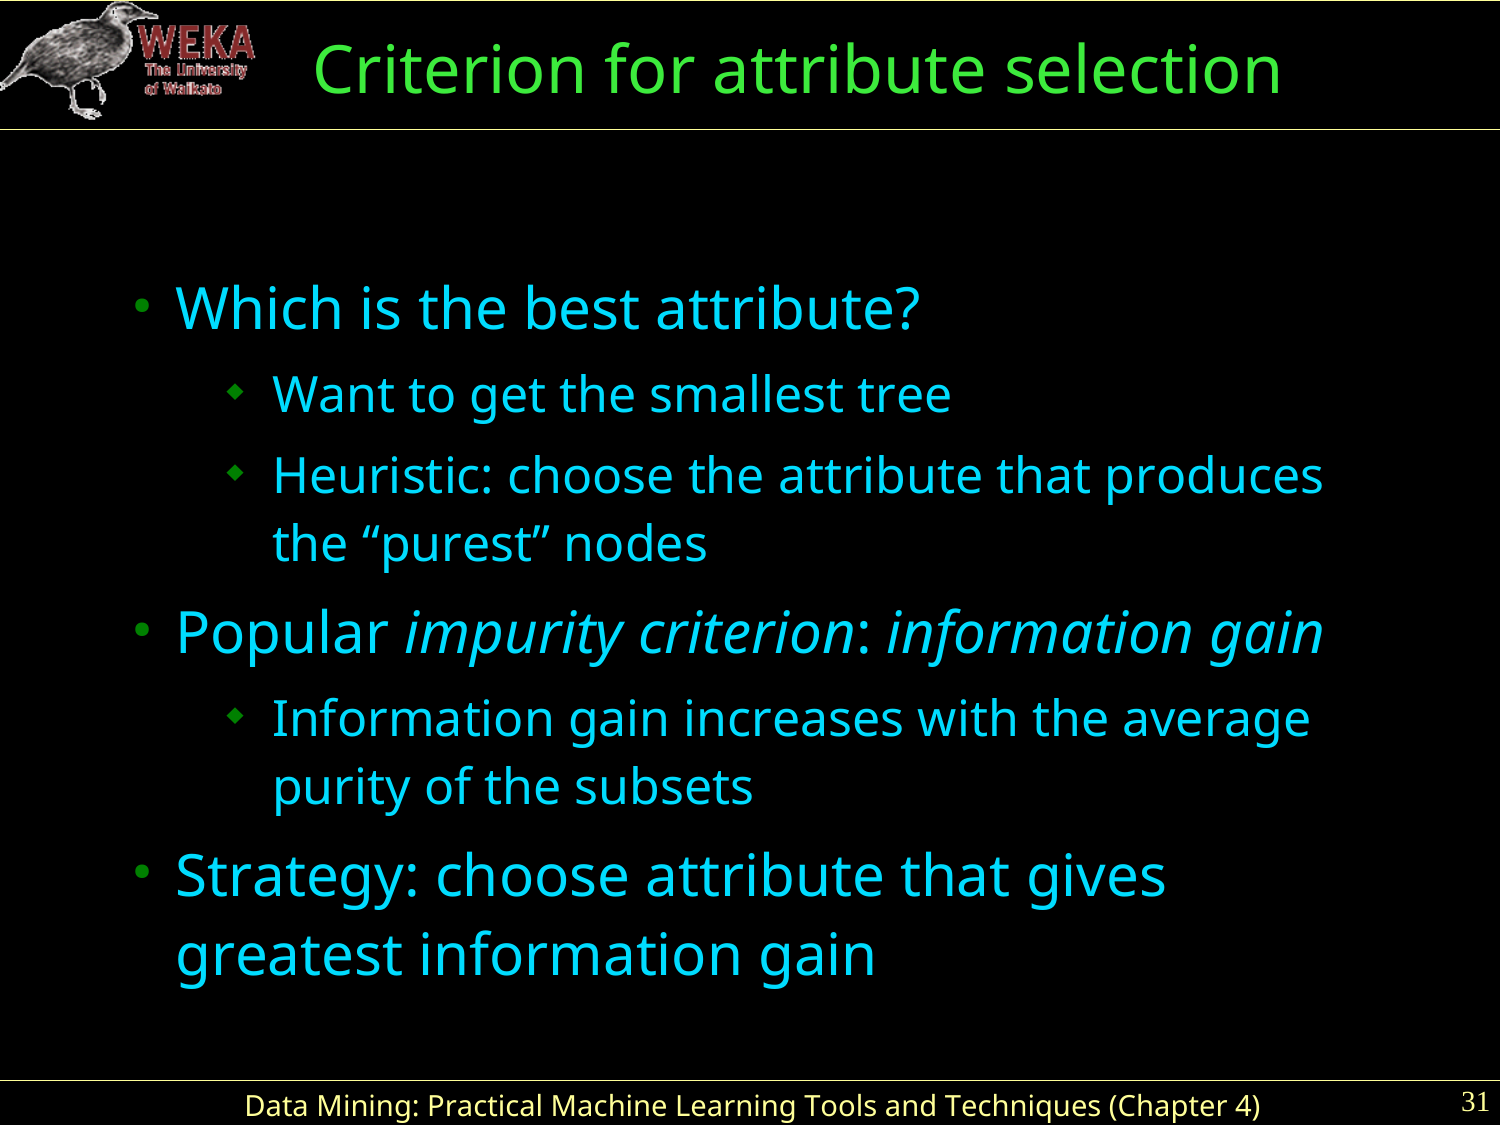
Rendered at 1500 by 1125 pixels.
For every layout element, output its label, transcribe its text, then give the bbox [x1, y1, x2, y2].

title Criterion for attribute selection [297, 0, 1500, 148]
text_box Which is the best attribute? Want to get the smallest tree Heuristic: choose the attribute that produces the “purest” nodes Popular impurity criterion: information gain Information gain increases with the average purity of the subsets Strategy: choose attribute that gives greatest information gain [118, 260, 1388, 936]
picture [0, 1, 266, 129]
